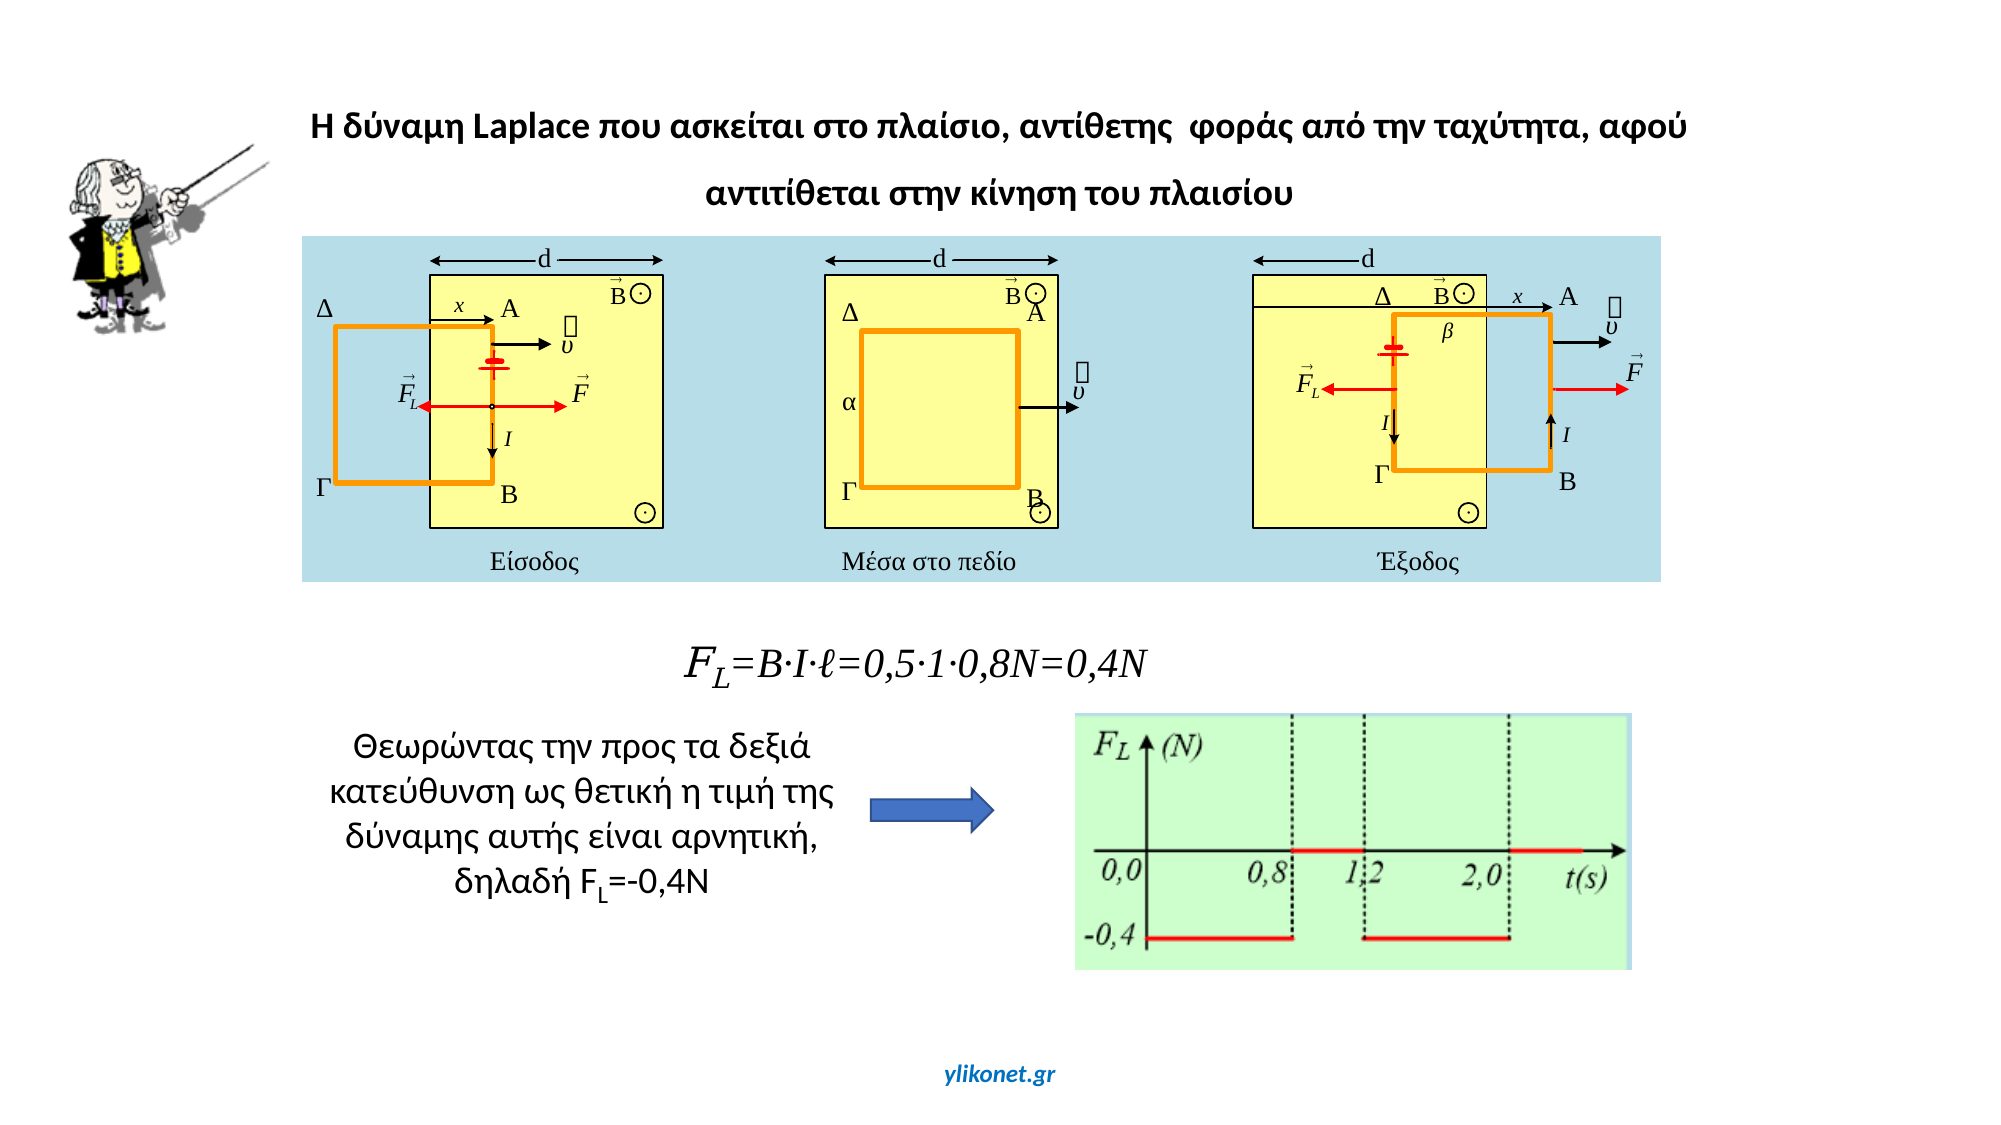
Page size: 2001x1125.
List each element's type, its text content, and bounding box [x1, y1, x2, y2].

text_box Η δύναμη Laplace που ασκείται στο πλαίσιο, αντίθετης φοράς από την ταχύτητα, αφού αντιτίθεται στην κίνηση του πλαισίου [279, 70, 1721, 216]
chart [301, 235, 1661, 582]
text_box FL=Β∙Ι∙ℓ=0,5∙1∙0,8Ν=0,4Ν [414, 600, 1414, 701]
text_box Θεωρώντας την προς τα δεξιά κατεύθυνση ως θετική η τιμή της δύναμης αυτής είναι αρνητική, δηλαδή FL=-0,4Ν [290, 714, 874, 916]
picture [56, 139, 258, 332]
text_box [870, 788, 994, 832]
picture [1075, 713, 1632, 970]
text_box ylikonet.gr [683, 1042, 1317, 1103]
